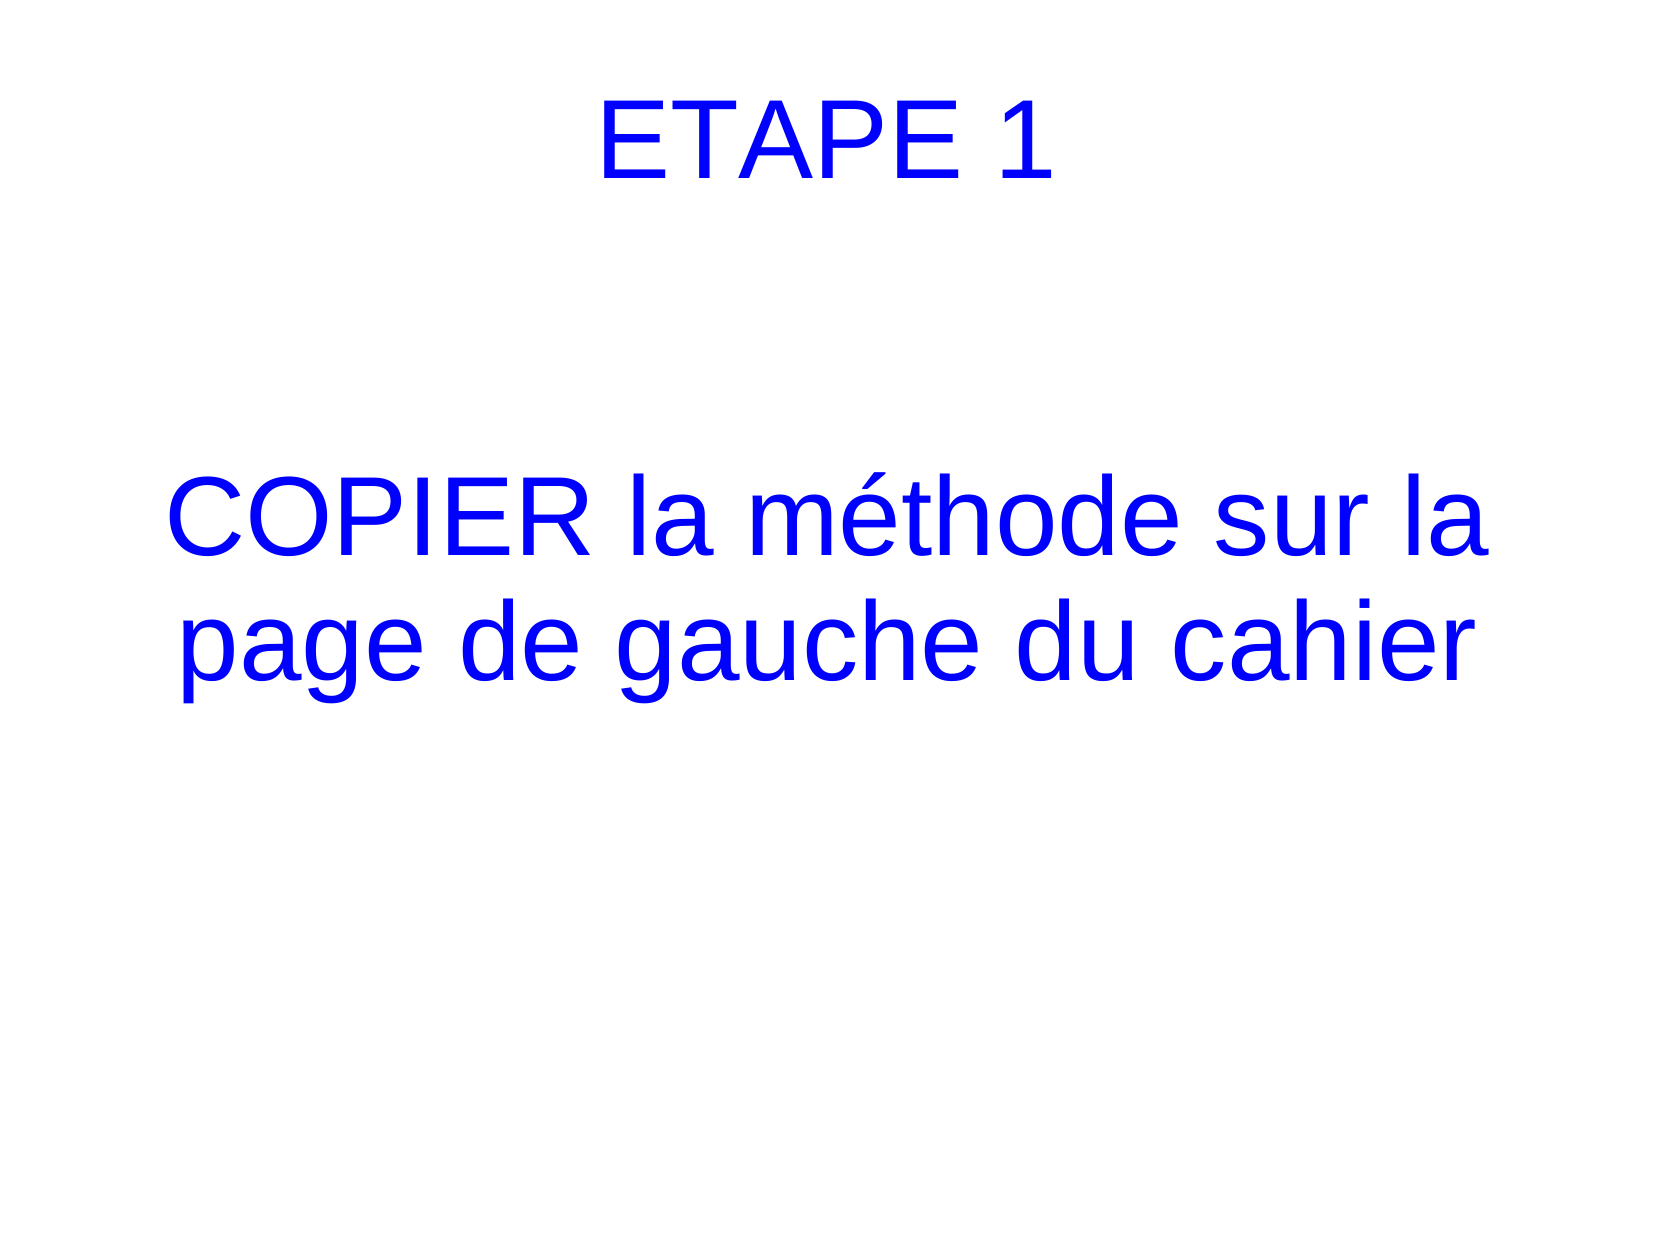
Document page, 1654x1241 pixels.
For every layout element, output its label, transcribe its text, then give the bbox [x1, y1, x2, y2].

text_box ETAPE 1 COPIER la méthode sur la page de gauche du cahier [129, 70, 1524, 714]
